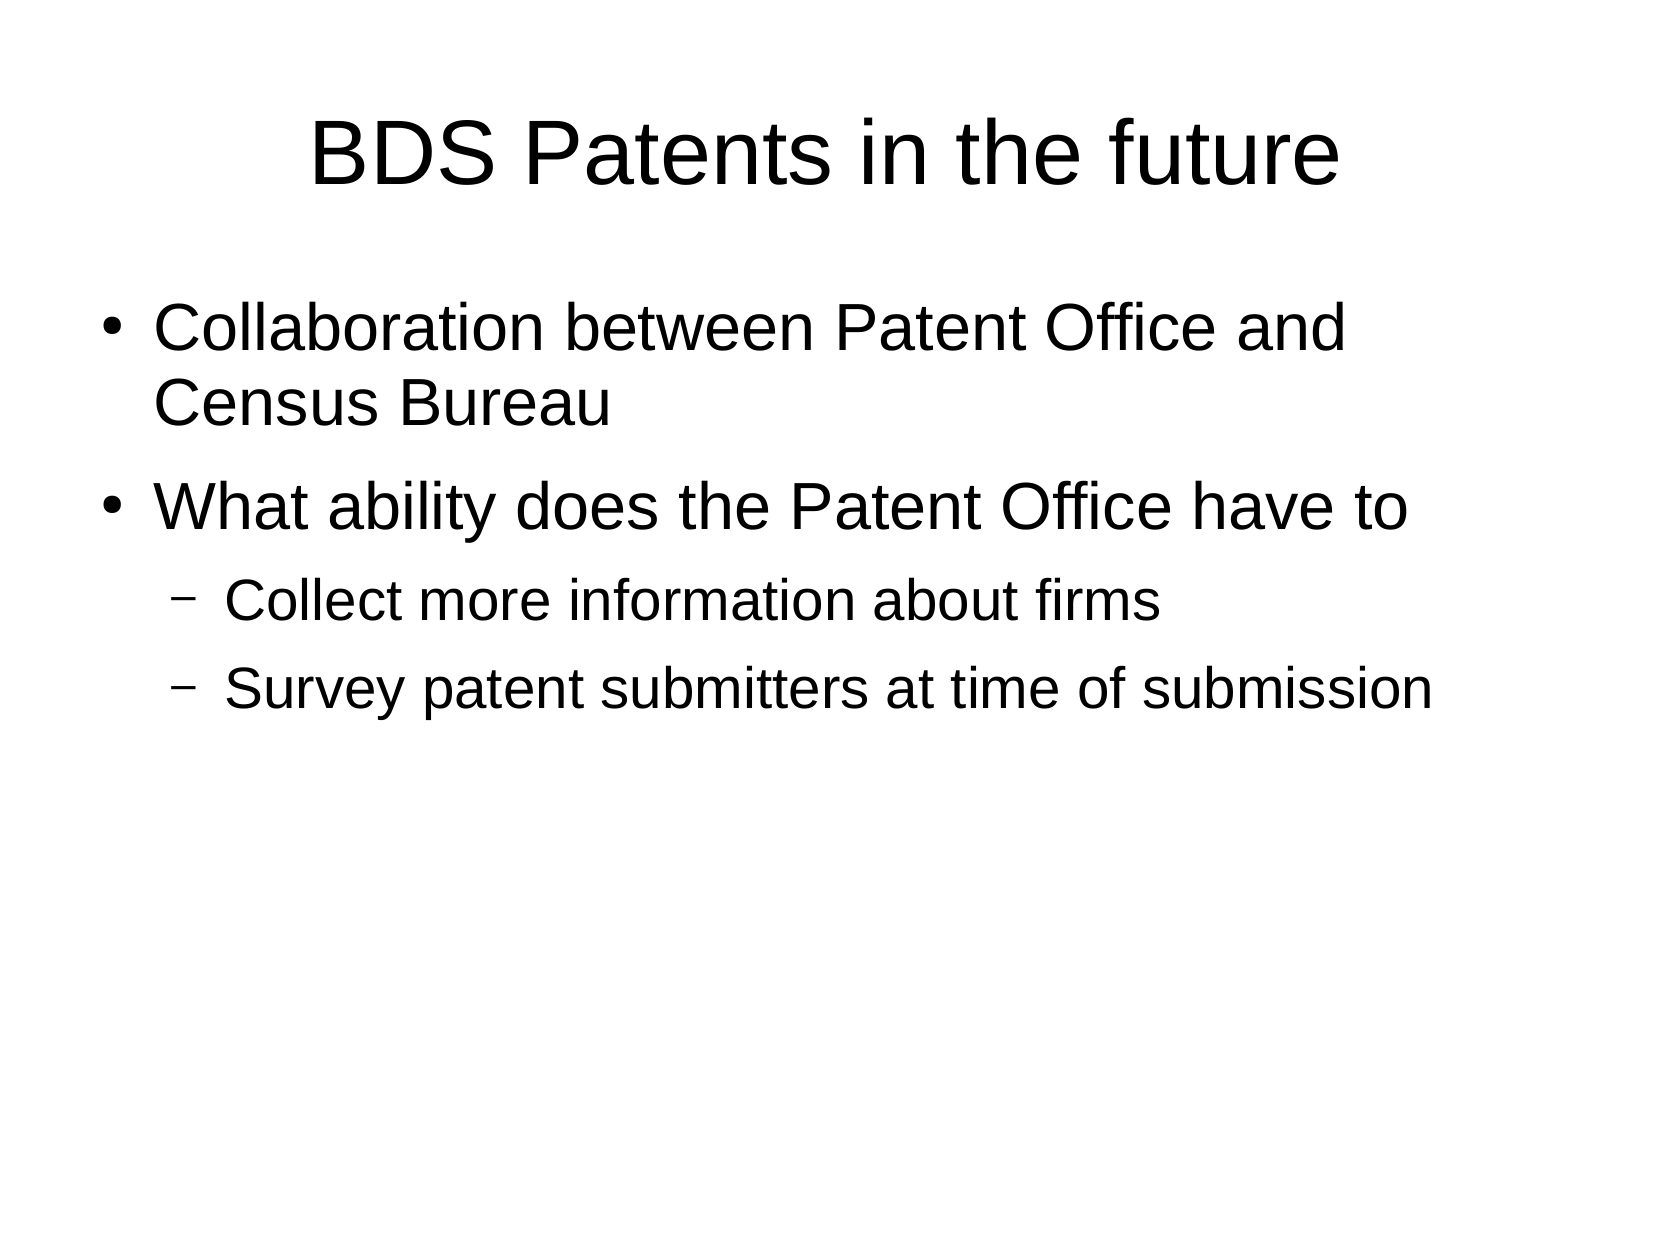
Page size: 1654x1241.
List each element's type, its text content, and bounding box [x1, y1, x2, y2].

list Collaboration between Patent Office and Census Bureau What ability does the Patent Office have to Collect more information about firms Survey patent submitters at time of submission [82, 290, 1571, 1010]
title BDS Patents in the future [82, 49, 1571, 257]
